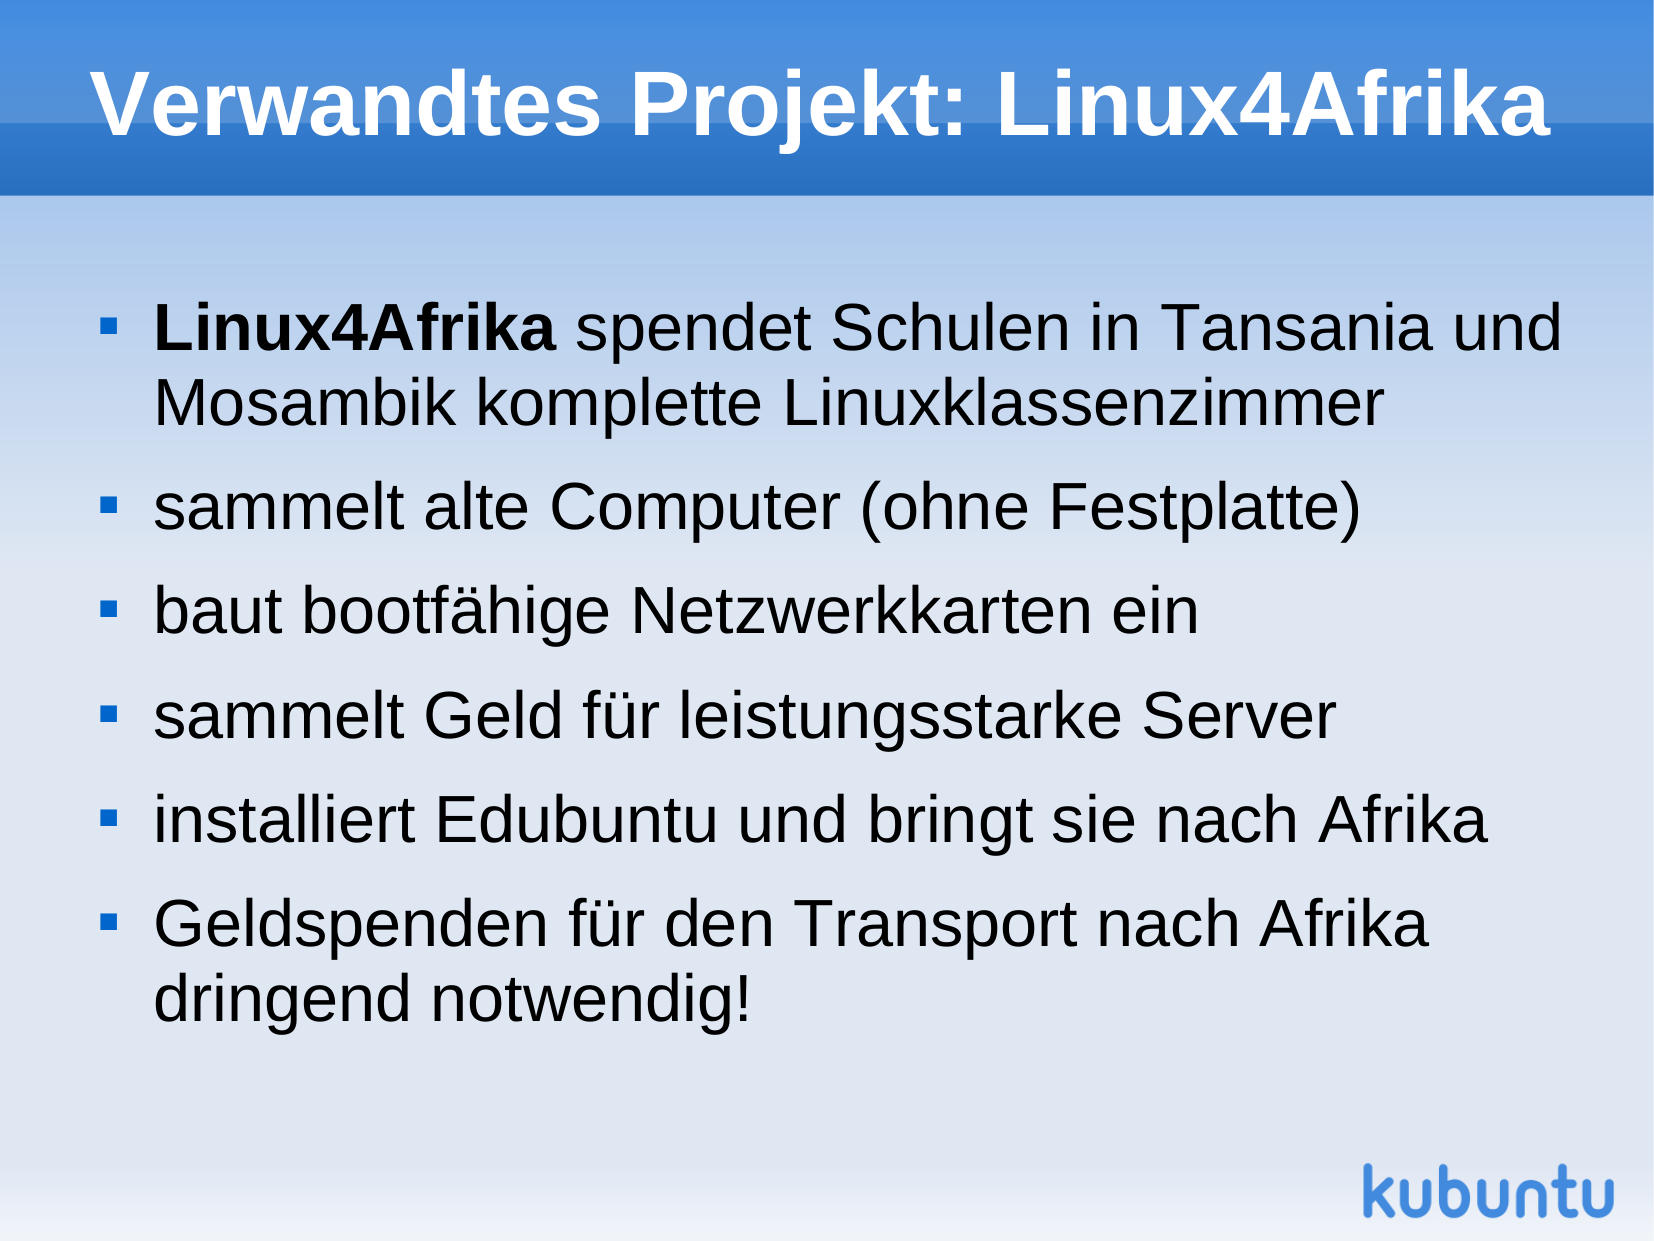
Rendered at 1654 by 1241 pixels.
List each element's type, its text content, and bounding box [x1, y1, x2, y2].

picture [0, 0, 1654, 1241]
list Linux4Afrika spendet Schulen in Tansania und Mosambik komplette Linuxklassenzimmer sammelt alte Computer (ohne Festplatte) baut bootfähige Netzwerkkarten ein sammelt Geld für leistungsstarke Server installiert Edubuntu und bringt sie nach Afrika Geldspenden für den Transport nach Afrika dringend notwendig! [82, 290, 1571, 1094]
title Verwandtes Projekt: Linux4Afrika [76, 0, 1565, 208]
